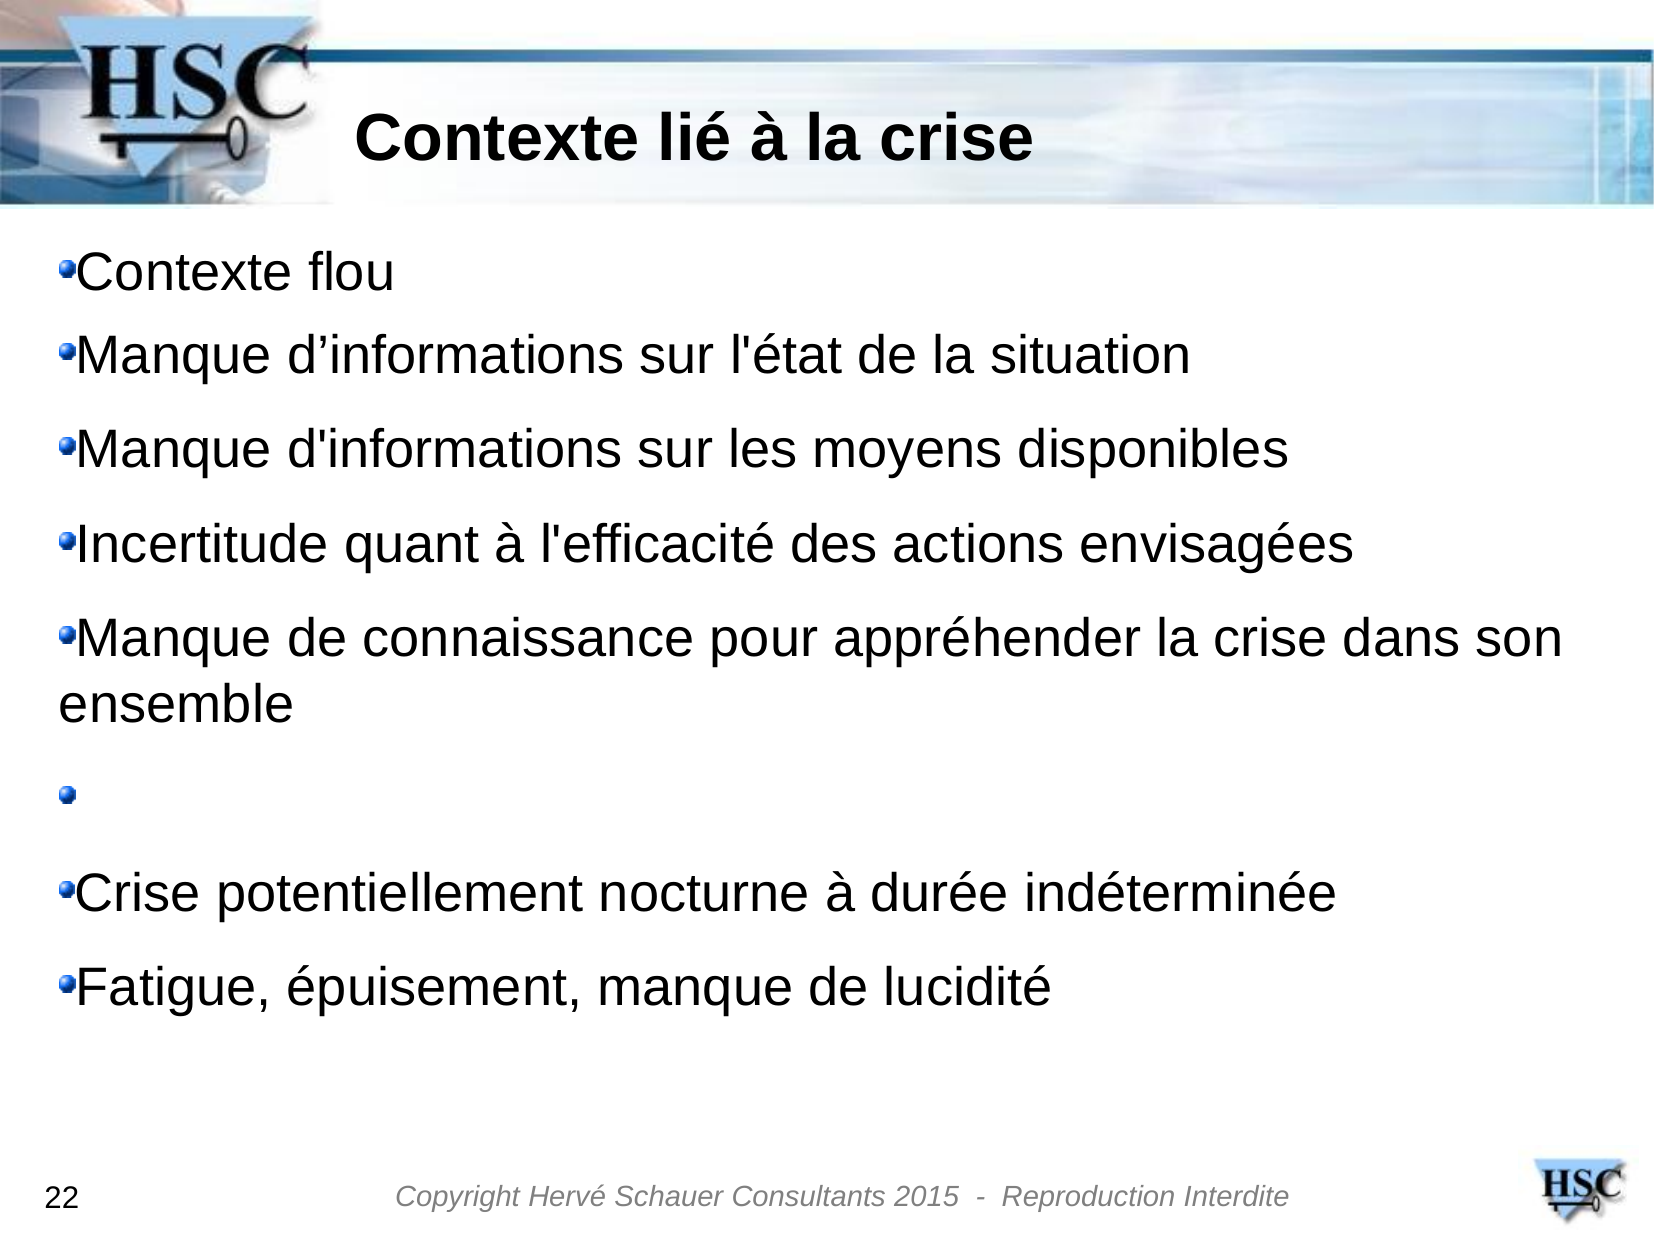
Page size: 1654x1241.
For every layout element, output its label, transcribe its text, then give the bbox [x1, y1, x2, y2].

list Contexte flou Manque d’informations sur l'état de la situation Manque d'informations sur les moyens disponibles Incertitude quant à l'efficacité des actions envisagées Manque de connaissance pour appréhender la crise dans son ensemble Crise potentiellement nocturne à durée indéterminée Fatigue, épuisement, manque de lucidité [59, 236, 1625, 1152]
title Contexte lié à la crise [354, 59, 1654, 210]
